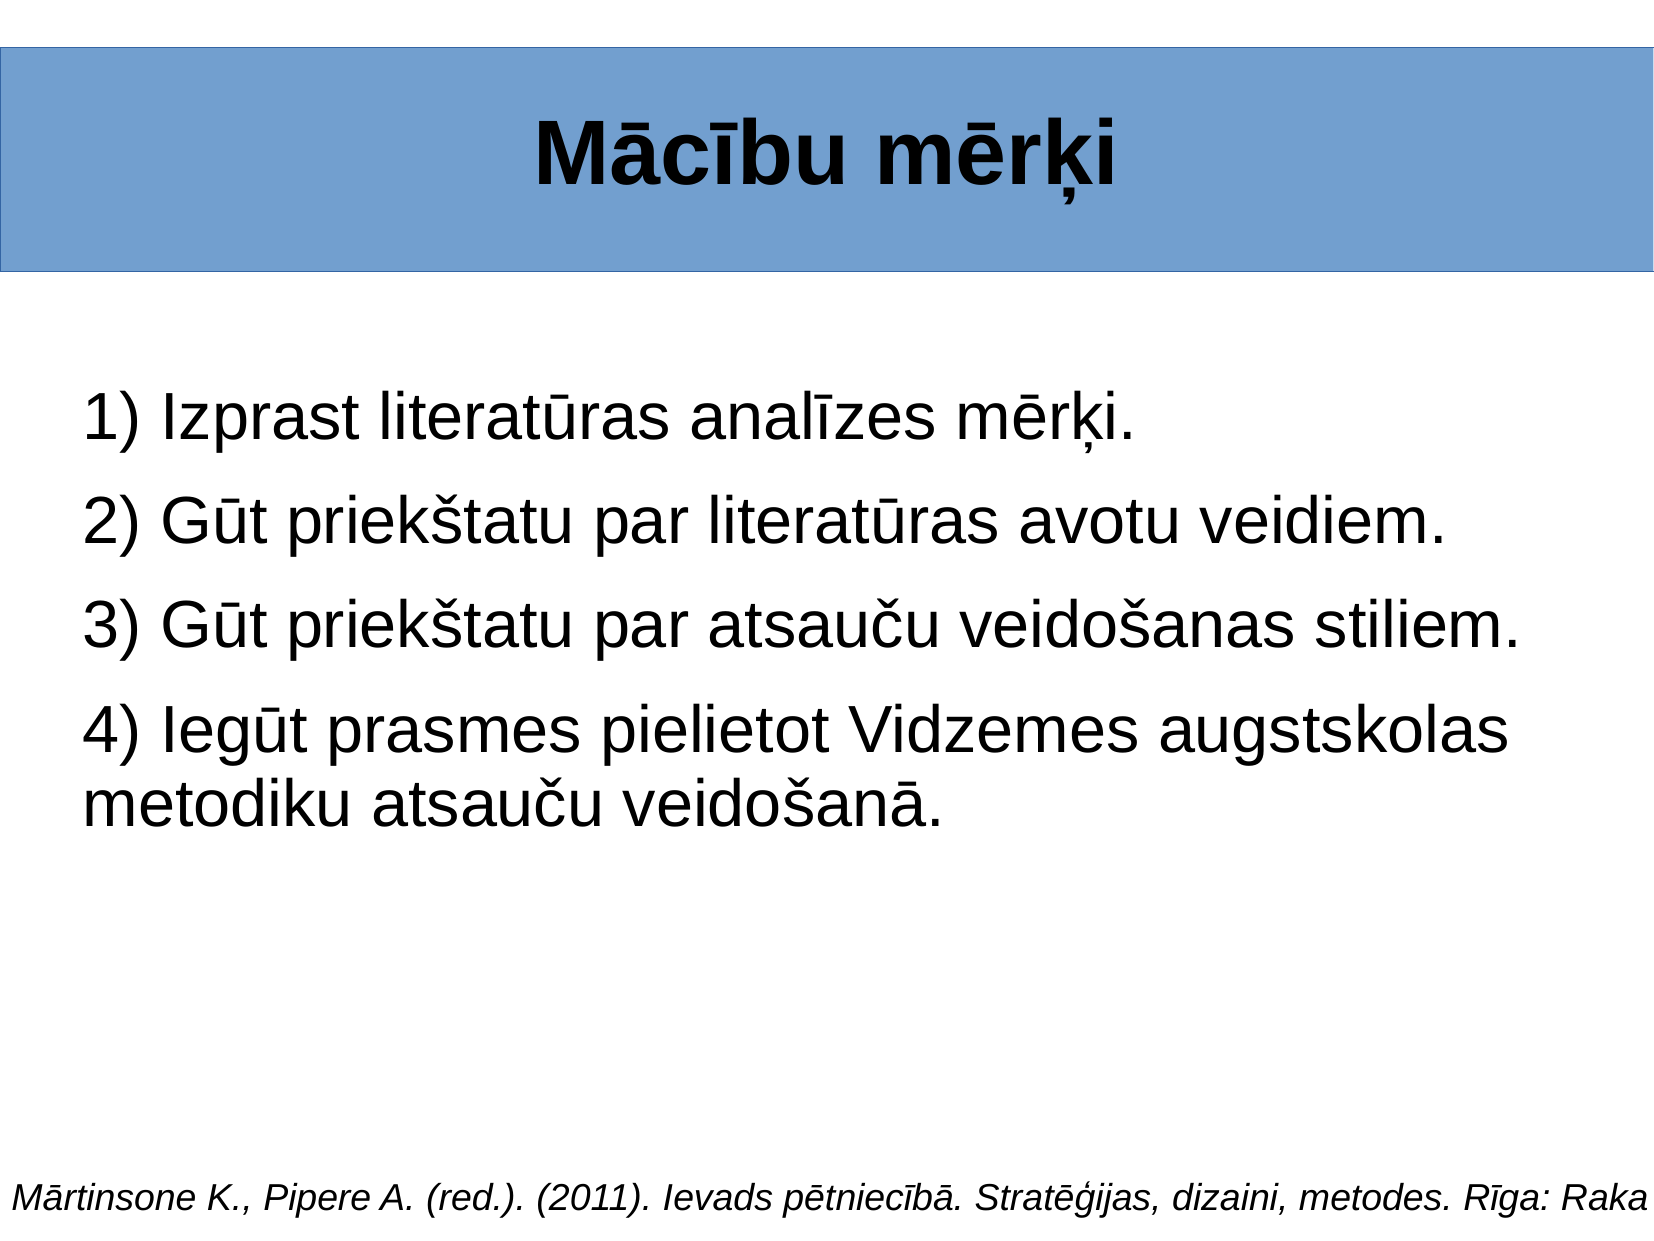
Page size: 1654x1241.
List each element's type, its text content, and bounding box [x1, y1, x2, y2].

text_box Mārtinsone K., Pipere A. (red.). (2011). Ievads pētniecībā. Stratēģijas, dizaini, metodes. Rīga: Raka [0, 1169, 1654, 1227]
list 1) Izprast literatūras analīzes mērķi. 2) Gūt priekštatu par literatūras avotu veidiem. 3) Gūt priekštatu par atsauču veidošanas stiliem. 4) Iegūt prasmes pielietot Vidzemes augstskolas metodiku atsauču veidošanā. [82, 378, 1619, 1099]
text_box [0, 47, 1654, 272]
title Mācību mērķi [82, 49, 1571, 257]
